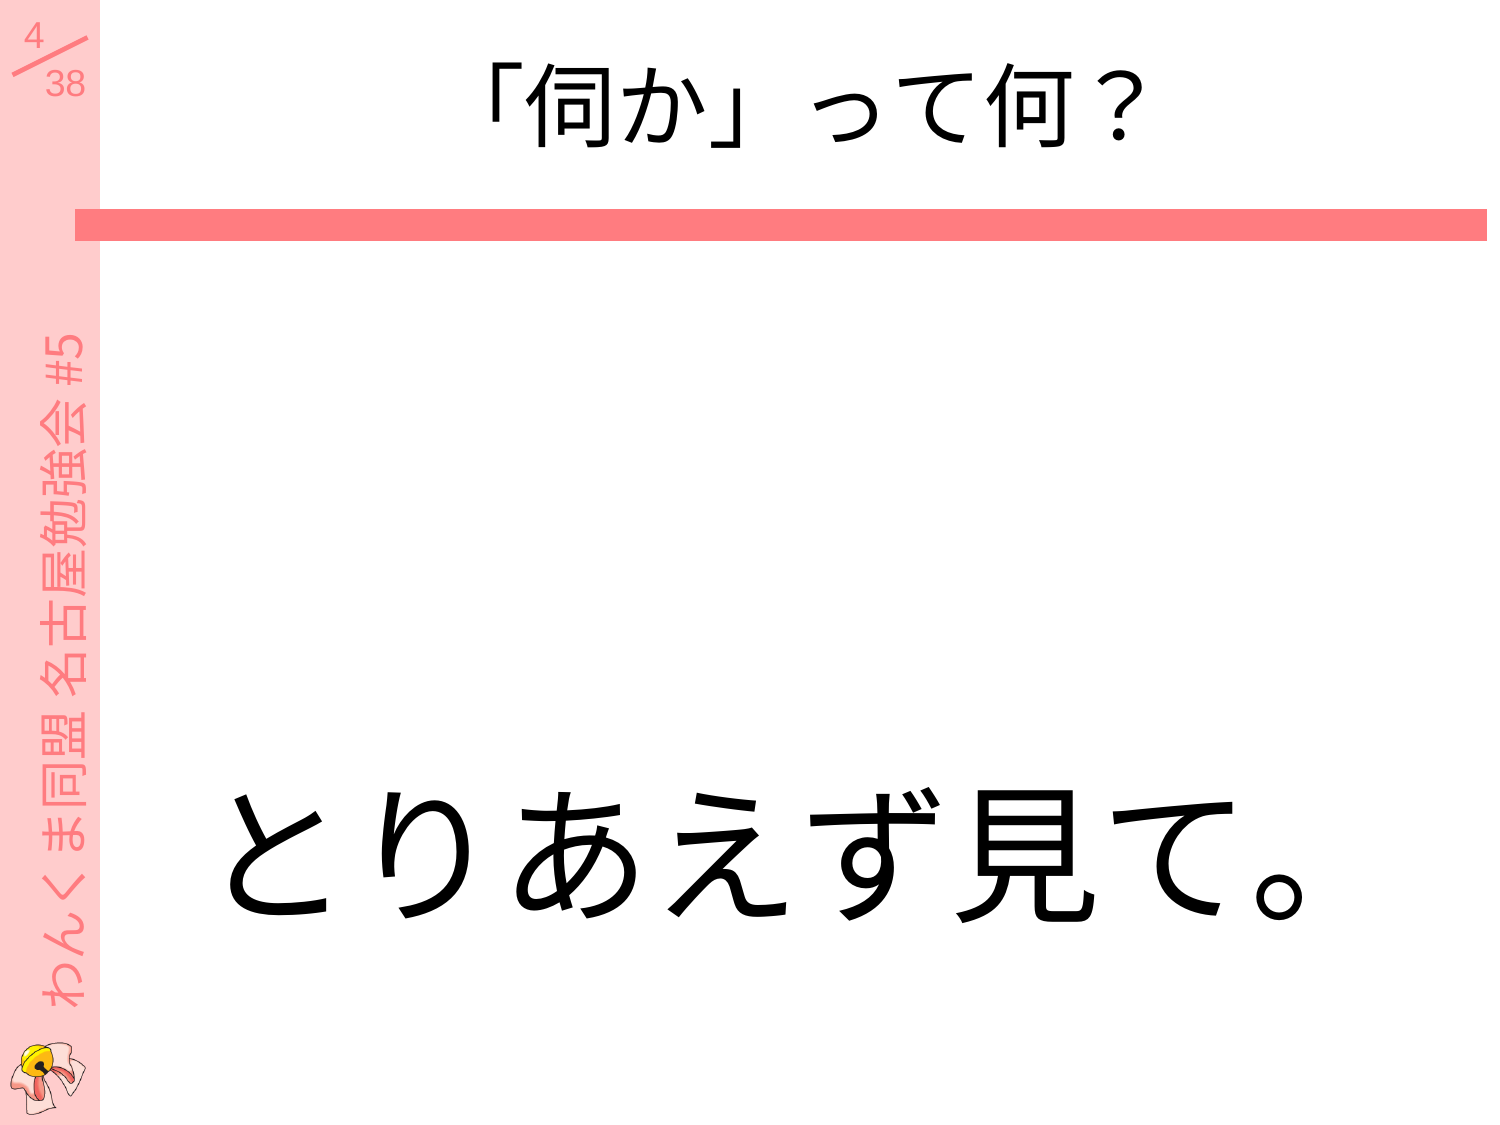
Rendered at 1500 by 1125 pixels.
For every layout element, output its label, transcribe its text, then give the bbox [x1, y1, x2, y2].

title 「伺か」って何？ [125, 0, 1476, 226]
picture [10, 1042, 86, 1115]
list とりあえず見て。 [125, 275, 1476, 1116]
